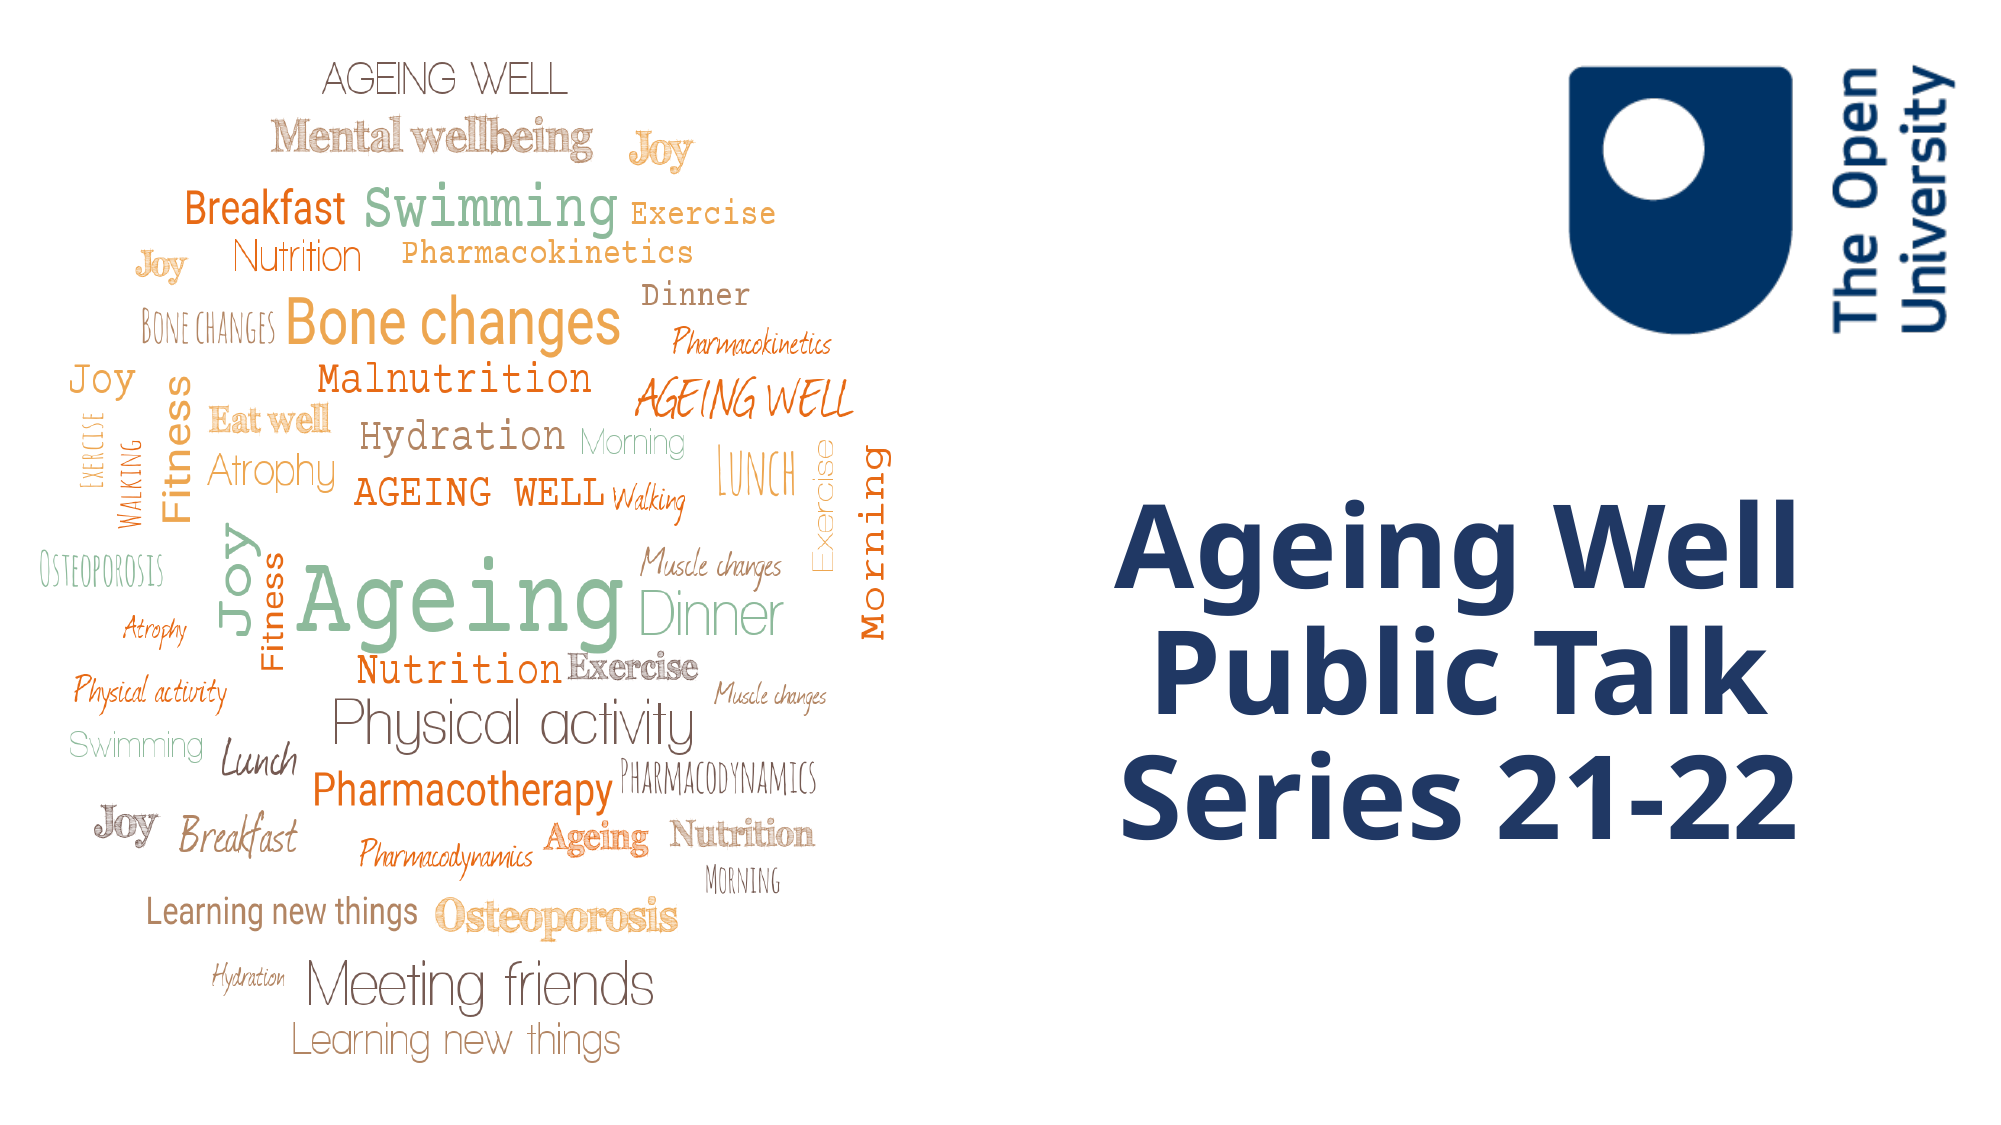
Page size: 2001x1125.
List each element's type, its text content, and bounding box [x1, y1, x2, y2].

picture [0, 0, 916, 1125]
picture [1567, 62, 1958, 340]
title Ageing Well Public Talk Series 21-22 [960, 480, 1958, 817]
subtitle [916, 817, 2000, 1095]
